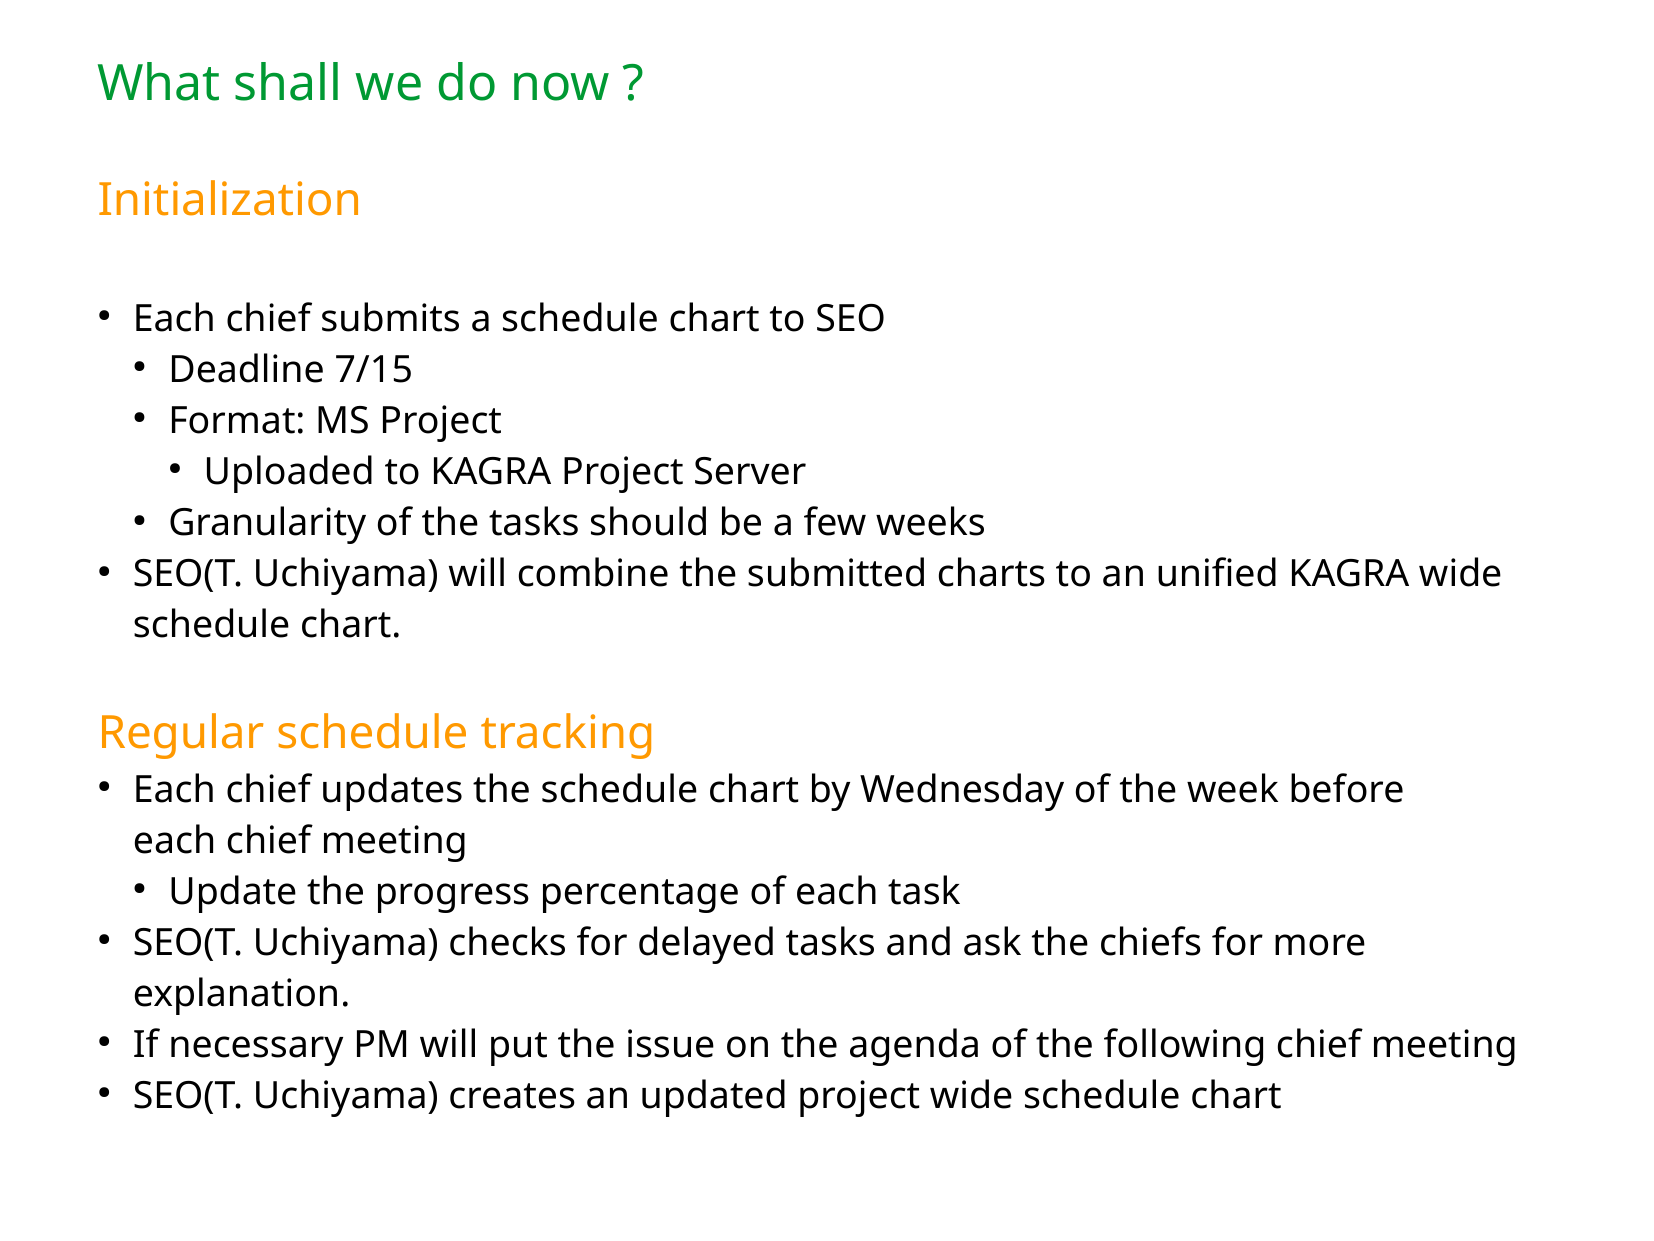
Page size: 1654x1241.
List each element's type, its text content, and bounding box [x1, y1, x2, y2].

text_box What shall we do now ? Initialization Each chief submits a schedule chart to SEO Deadline 7/15 Format: MS Project Uploaded to KAGRA Project Server Granularity of the tasks should be a few weeks SEO(T. Uchiyama) will combine the submitted charts to an unified KAGRA wide schedule chart. Regular schedule tracking Each chief updates the schedule chart by Wednesday of the week before each chief meeting Update the progress percentage of each task SEO(T. Uchiyama) checks for delayed tasks and ask the chiefs for more explanation. If necessary PM will put the issue on the agenda of the following chief meeting SEO(T. Uchiyama) creates an updated project wide schedule chart [82, 39, 1630, 1065]
